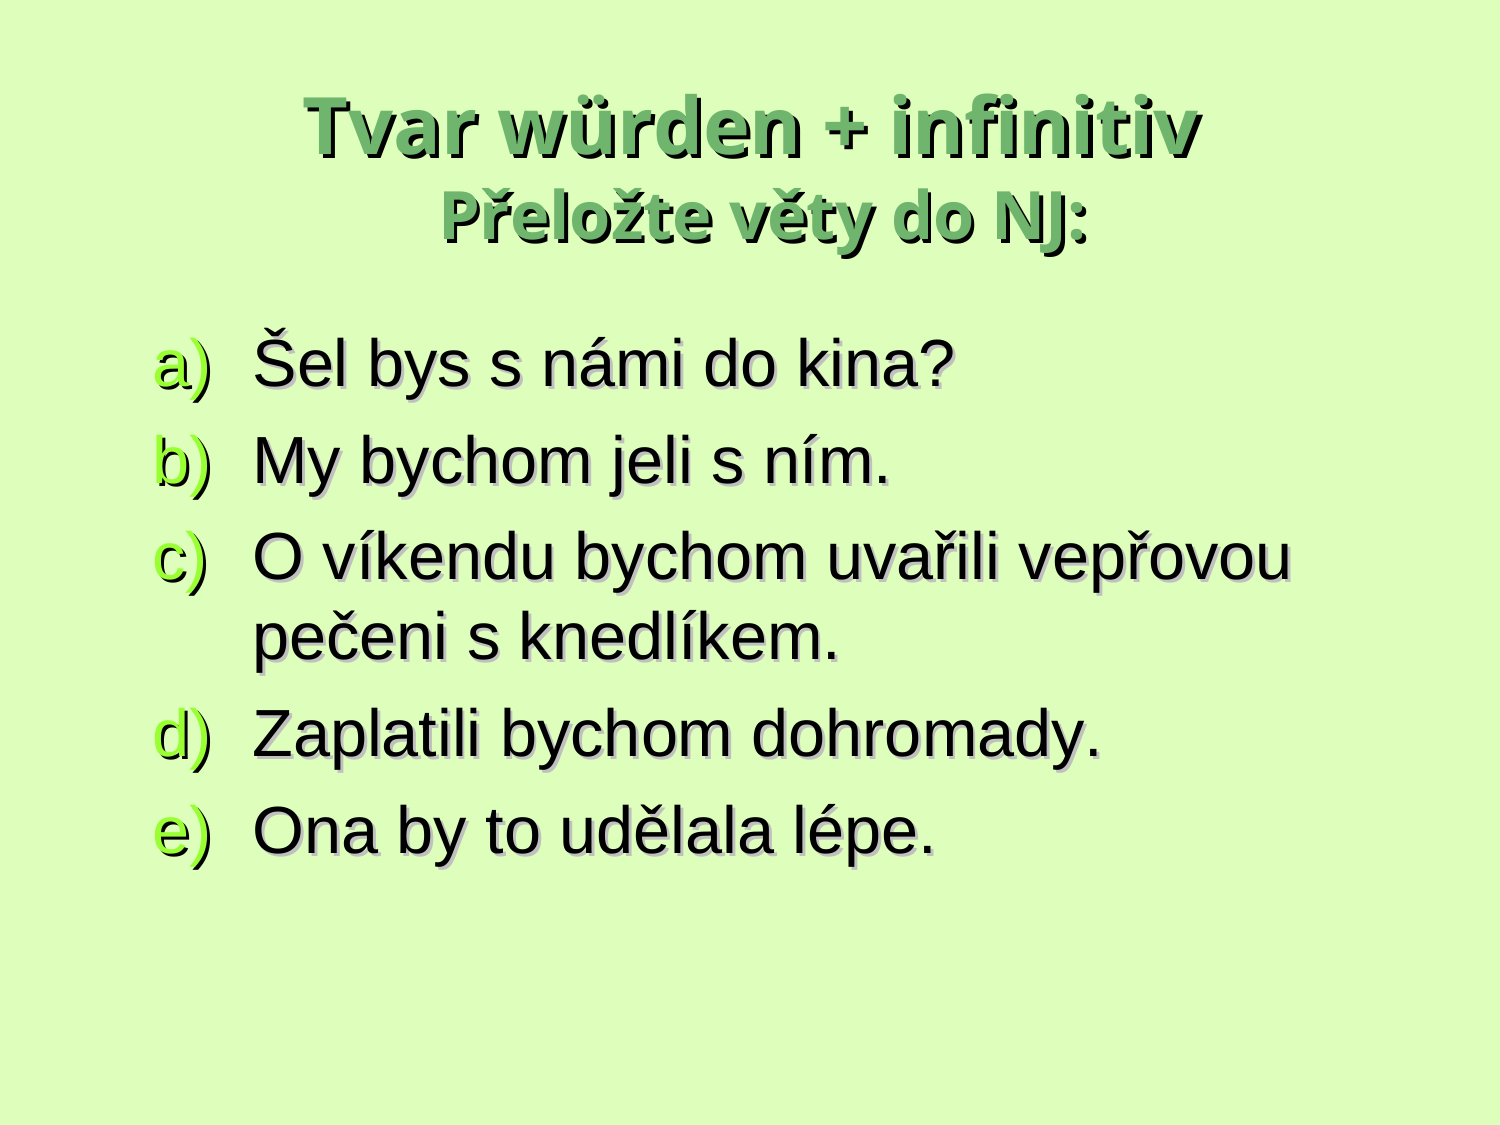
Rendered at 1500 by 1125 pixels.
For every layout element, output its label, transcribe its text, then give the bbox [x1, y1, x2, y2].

title Tvar würden + infinitiv Přeložte věty do NJ: [75, 40, 1451, 276]
list Šel bys s námi do kina? My bychom jeli s ním. O víkendu bychom uvařili vepřovou pečeni s knedlíkem. Zaplatili bychom dohromady. Ona by to udělala lépe. [137, 312, 1451, 1000]
